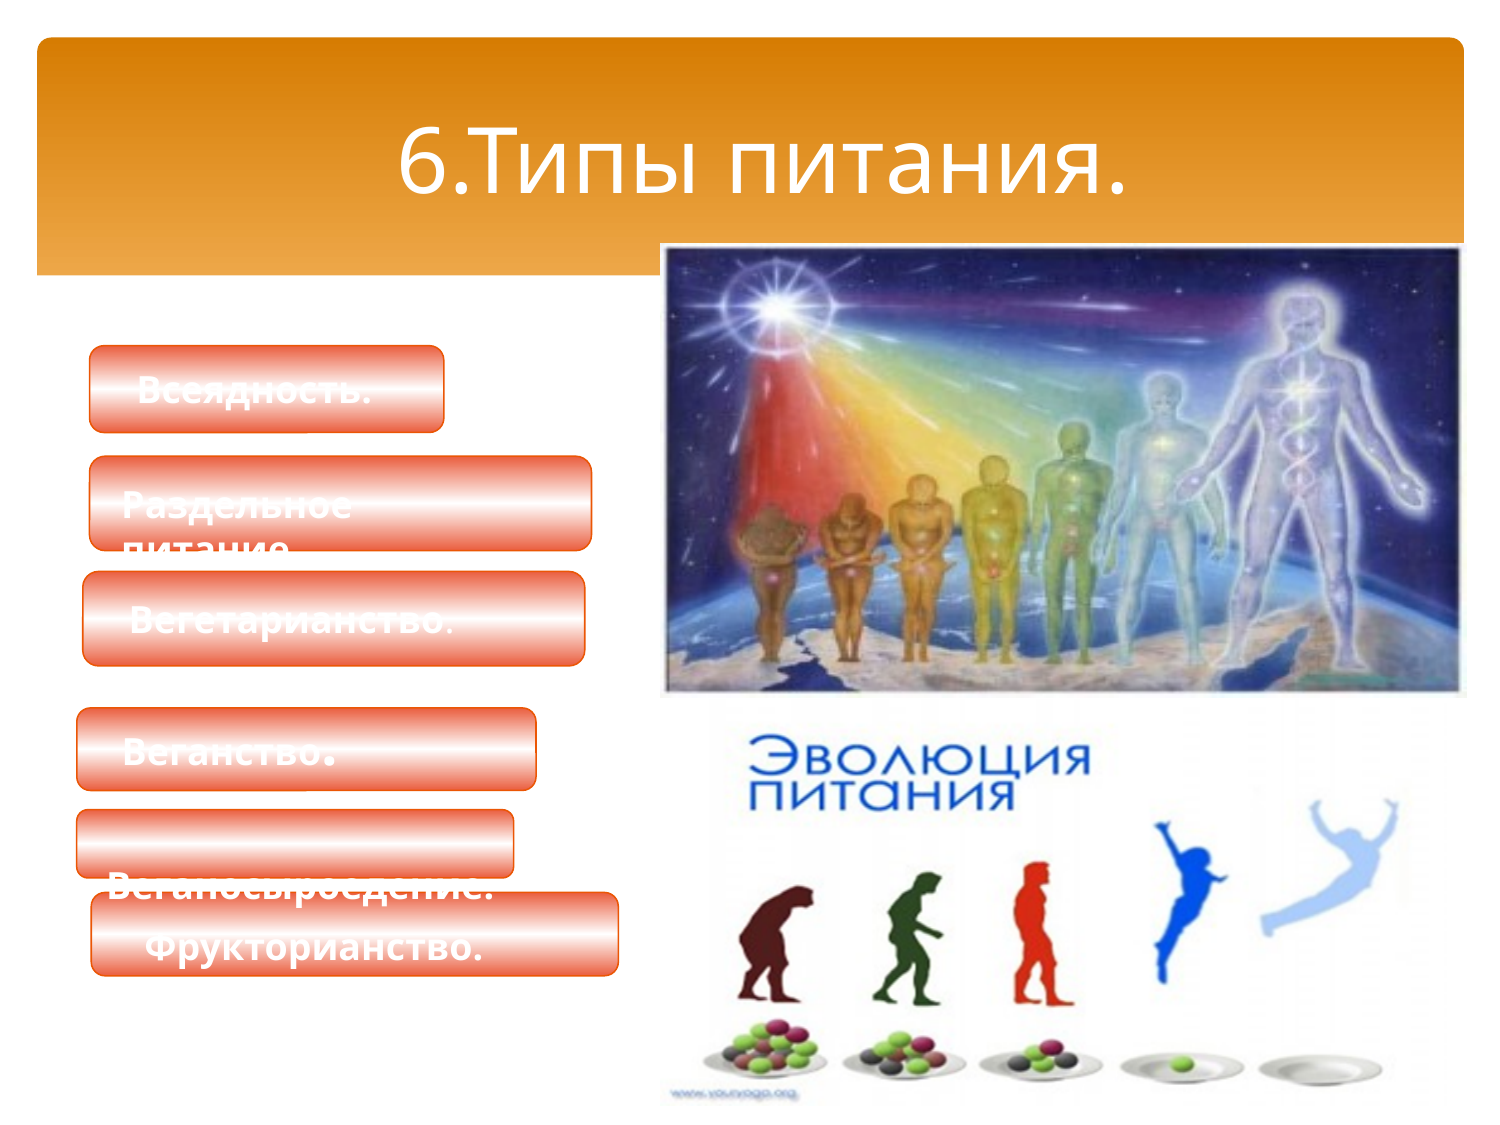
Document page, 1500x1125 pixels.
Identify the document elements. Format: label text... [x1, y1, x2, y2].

text_box [91, 892, 619, 976]
text_box 6.Типы питания. [88, 54, 1439, 260]
text_box [89, 345, 444, 433]
text_box [76, 809, 514, 878]
picture [660, 699, 1447, 1106]
text_box Раздельное питание. [106, 473, 533, 533]
text_box Всеядность. [121, 358, 440, 419]
text_box Веганосыроедение. [91, 809, 514, 870]
text_box Фрукторианство. [129, 915, 548, 976]
text_box [89, 456, 592, 551]
text_box [82, 571, 585, 666]
text_box Веганство. [106, 699, 487, 785]
text_box [76, 707, 537, 791]
text_box Вегетарианство. [114, 588, 494, 649]
picture [660, 243, 1467, 698]
